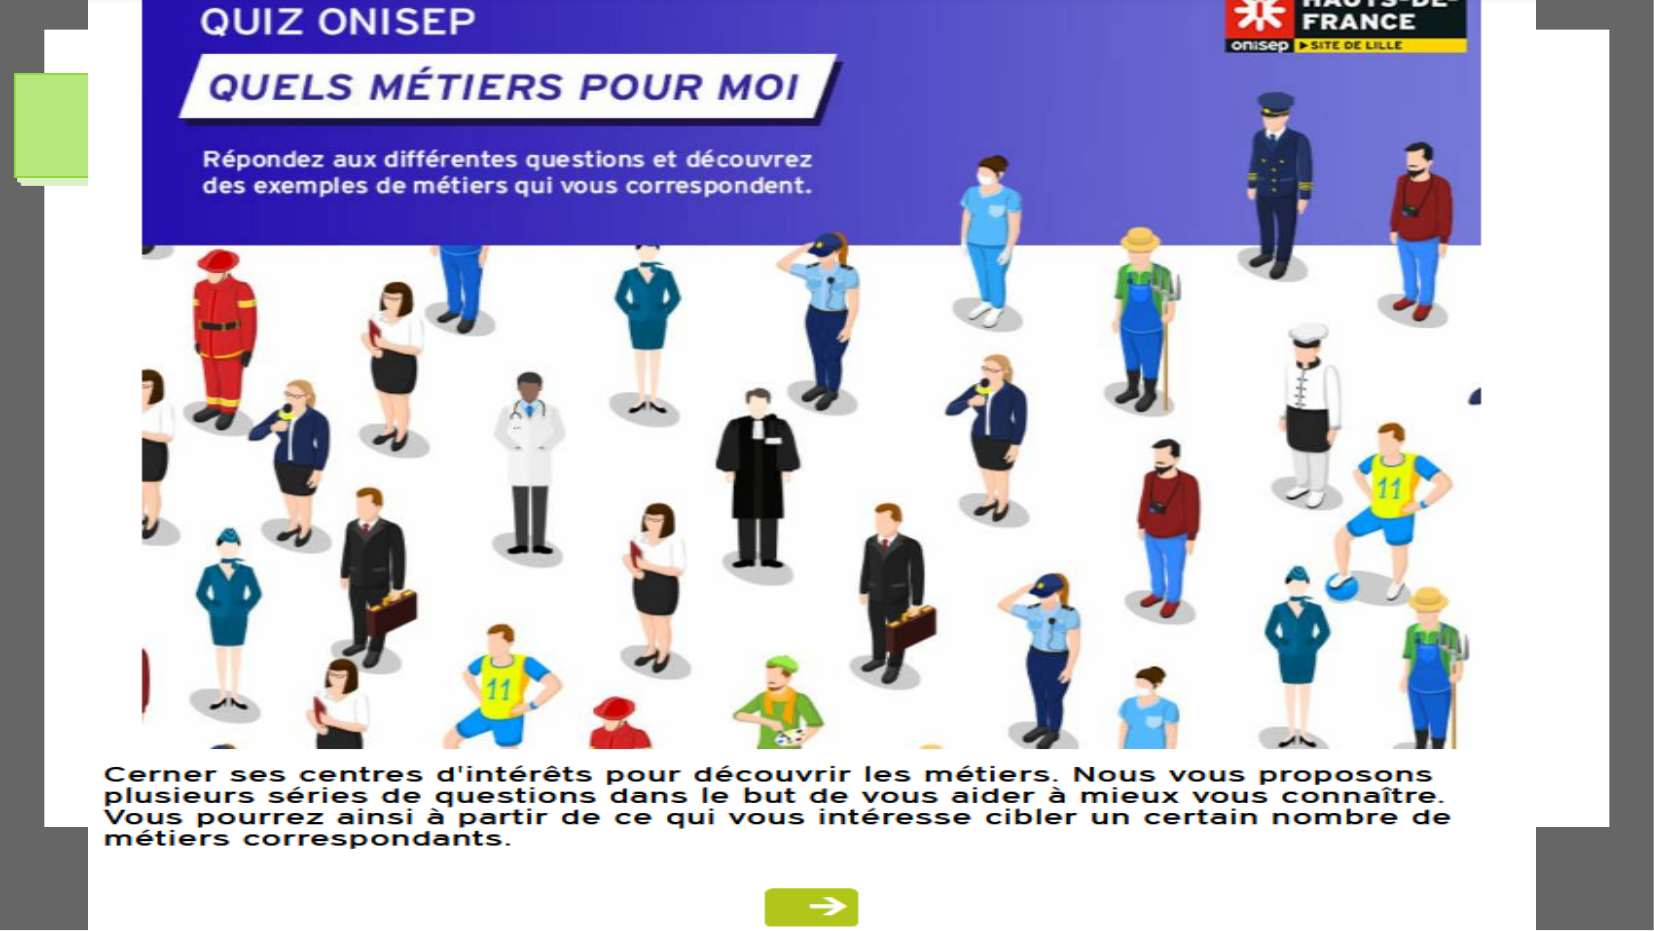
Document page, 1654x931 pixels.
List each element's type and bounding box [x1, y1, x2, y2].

picture [88, 0, 1536, 931]
